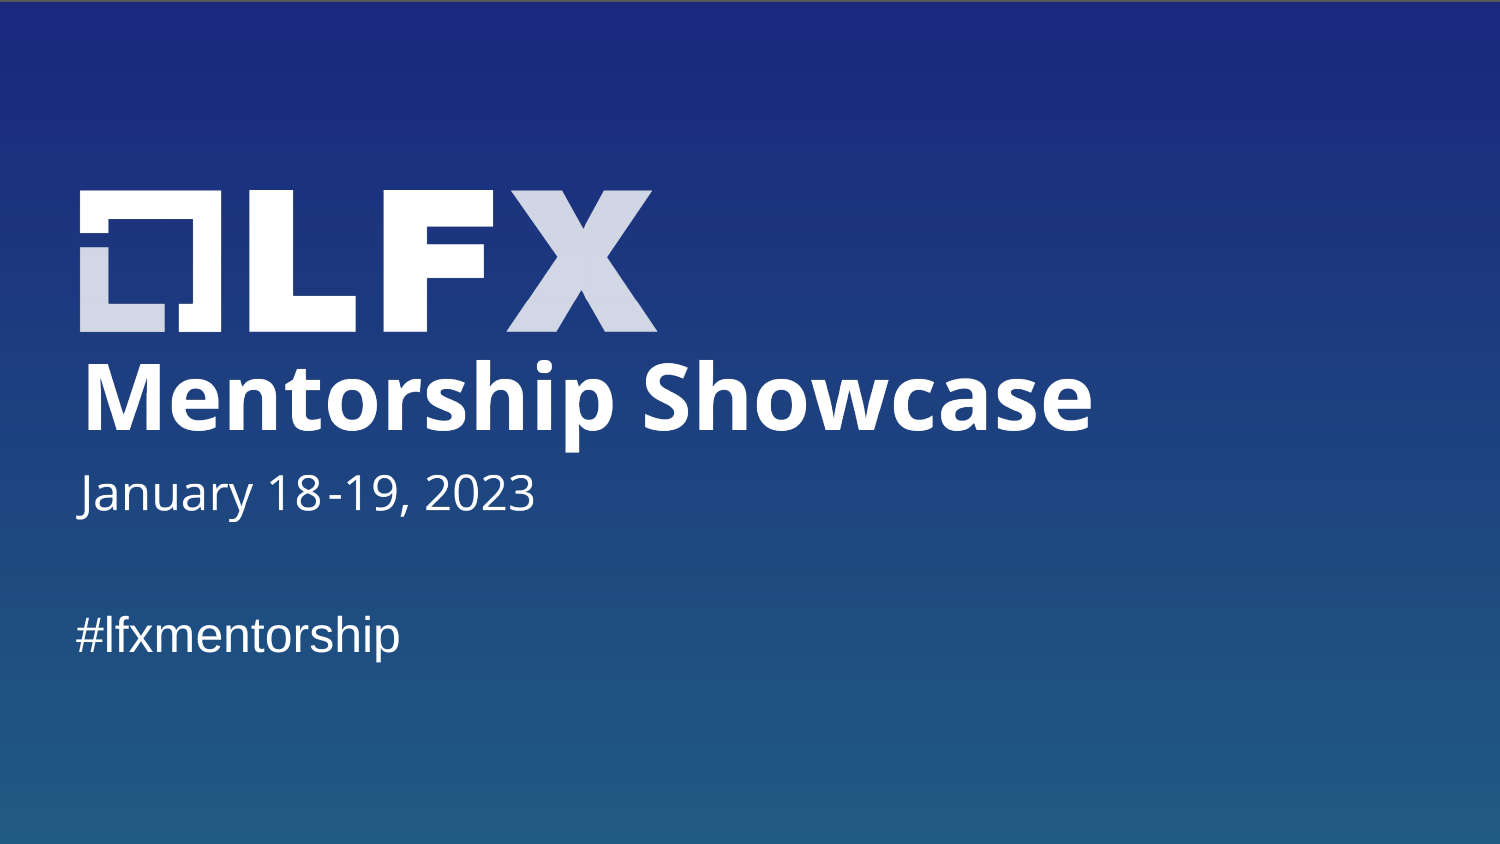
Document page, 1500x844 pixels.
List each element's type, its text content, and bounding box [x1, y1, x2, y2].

text_box #lfxmentorship [60, 587, 697, 679]
picture [76, 190, 1094, 523]
text_box [0, 1, 1500, 844]
